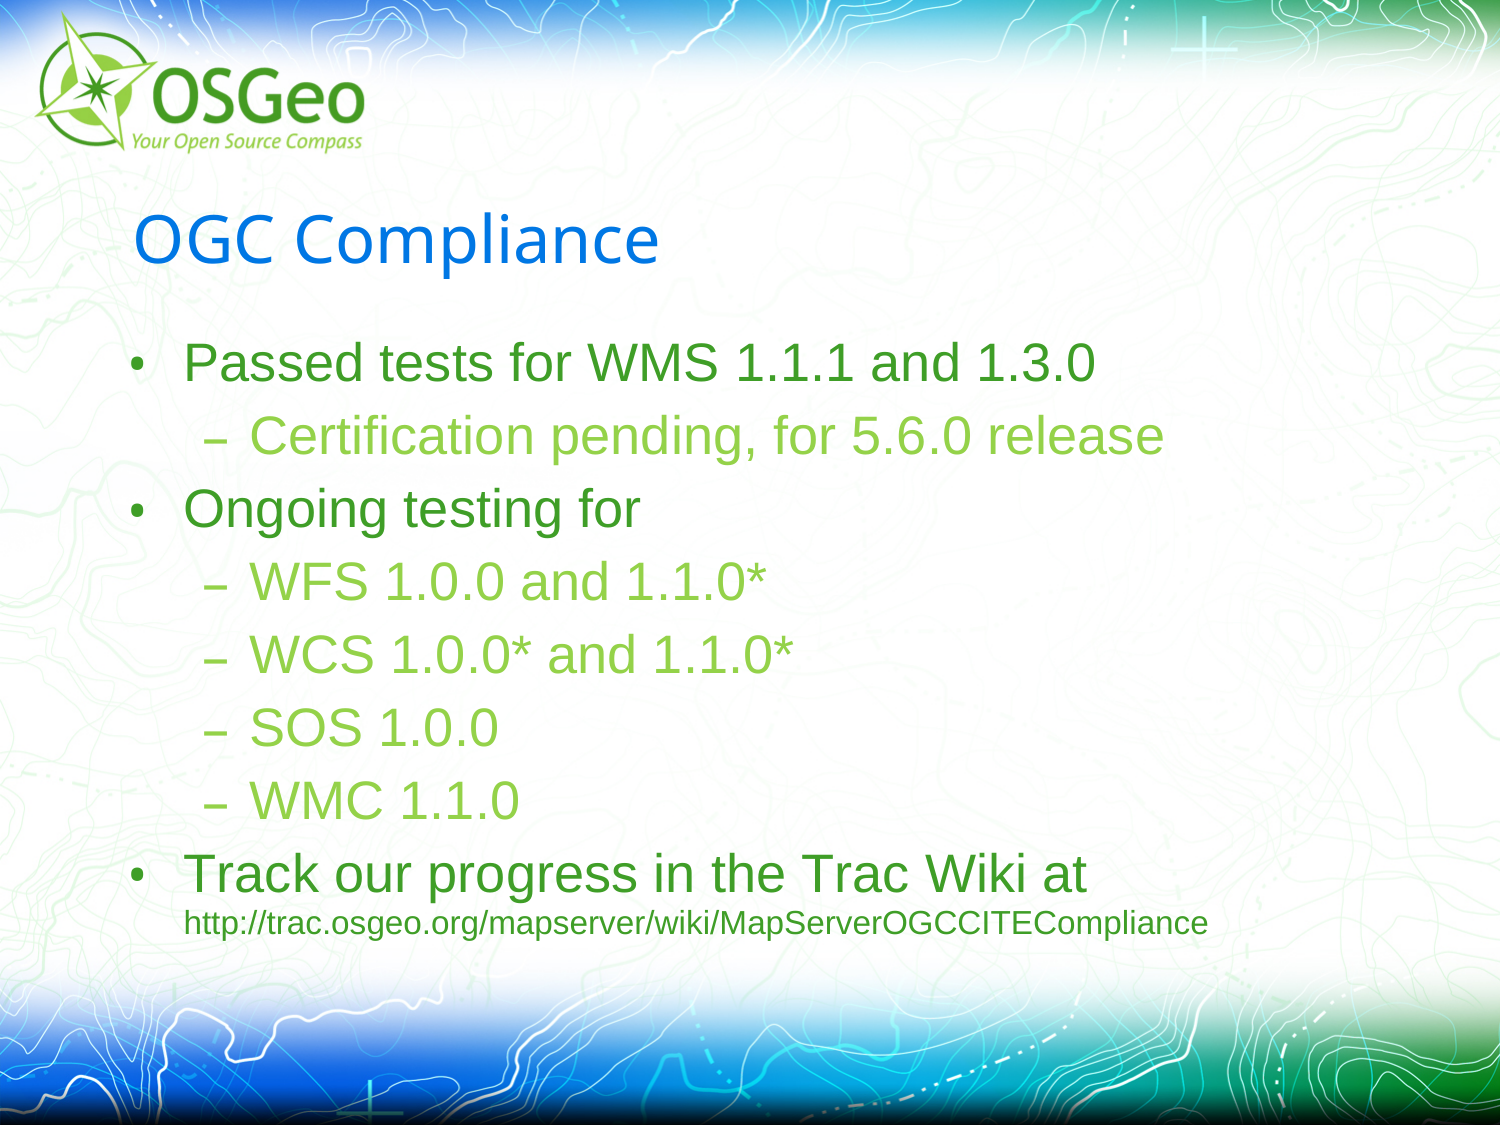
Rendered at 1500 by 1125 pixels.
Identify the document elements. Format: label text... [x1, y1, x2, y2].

title OGC Compliance [118, 179, 1394, 296]
list Passed tests for WMS 1.1.1 and 1.3.0 Certification pending, for 5.6.0 release Ongoing testing for WFS 1.0.0 and 1.1.0* WCS 1.0.0* and 1.1.0* SOS 1.0.0 WMC 1.1.0 Track our progress in the Trac Wiki at http://trac.osgeo.org/mapserver/wiki/MapServerOGCCITECompliance [112, 324, 1388, 1015]
picture [0, 0, 1500, 1125]
